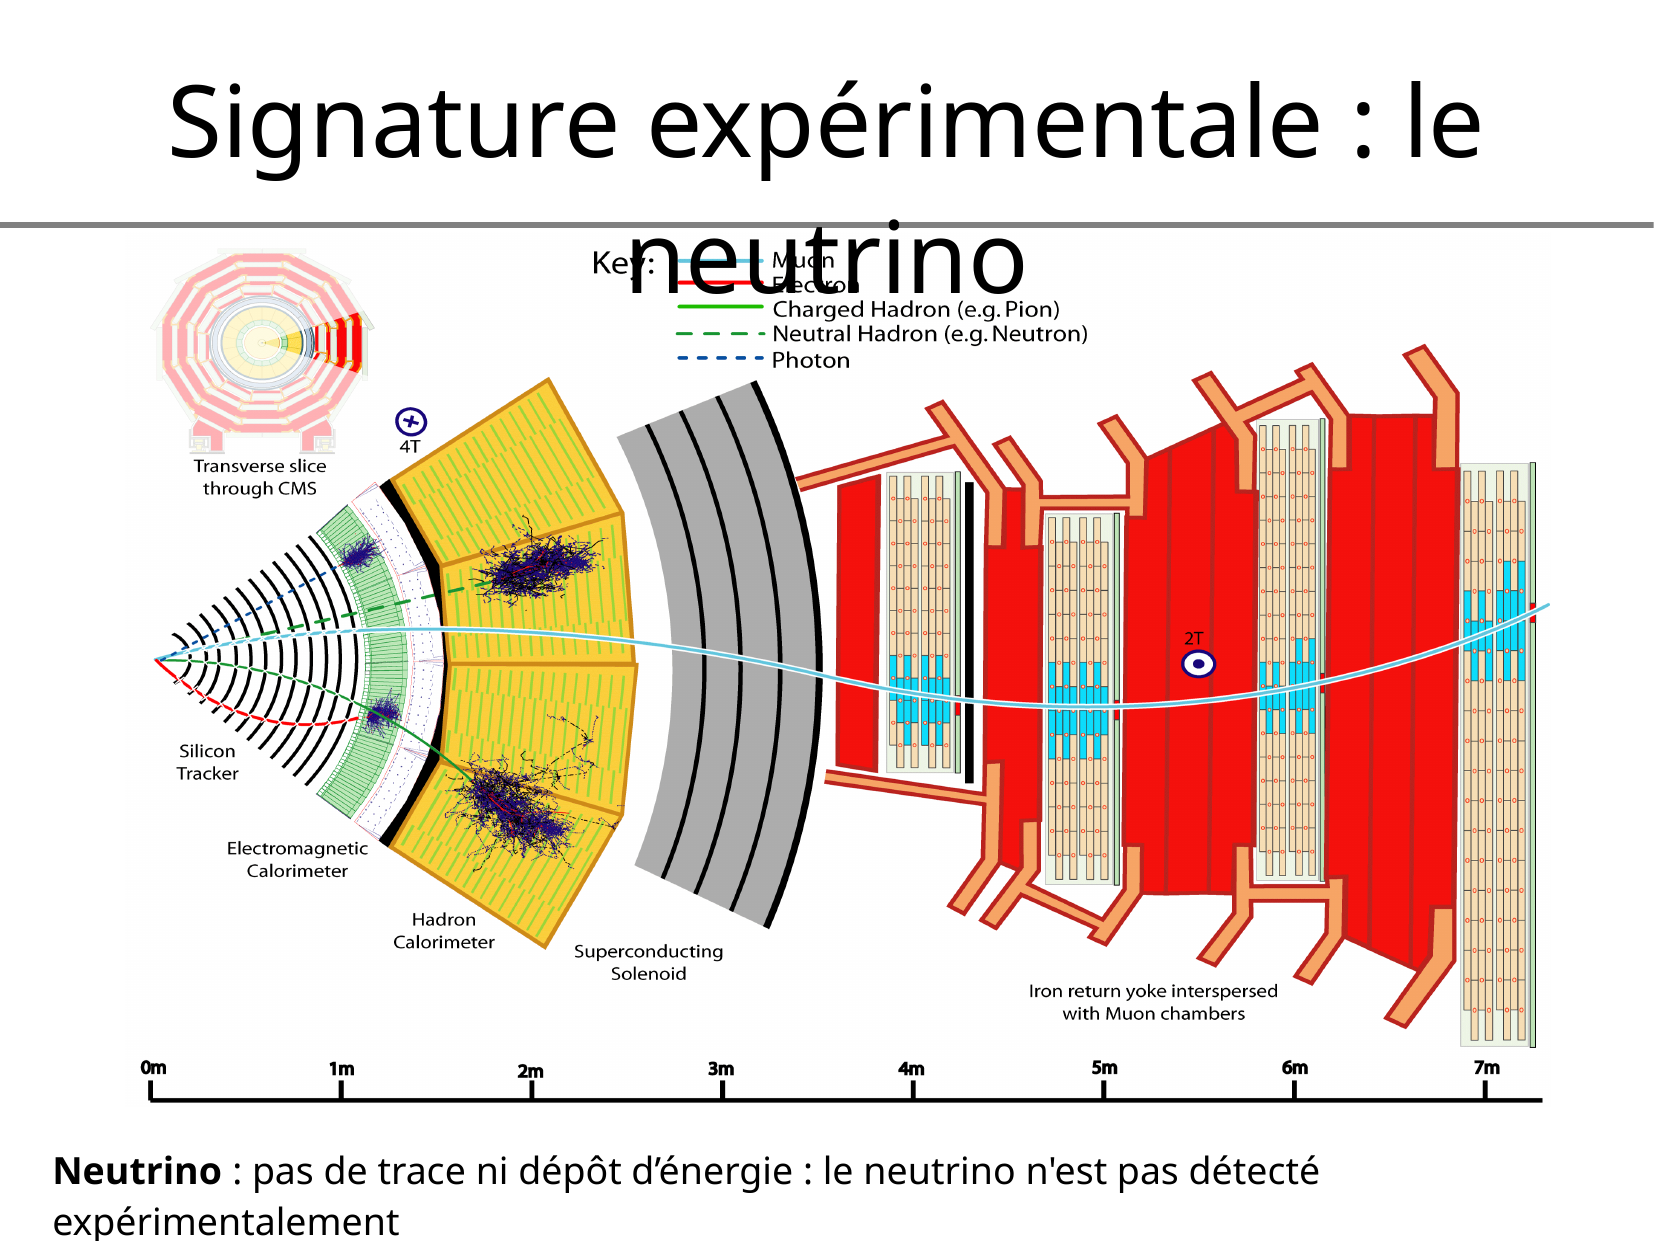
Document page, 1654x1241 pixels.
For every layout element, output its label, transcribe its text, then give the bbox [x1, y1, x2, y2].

text_box Signature expérimentale : le neutrino [0, 43, 1654, 173]
text_box Neutrino : pas de trace ni dépôt d’énergie : le neutrino n'est pas détecté expérimentalement [37, 1136, 1613, 1196]
text_box [125, 232, 1551, 1107]
